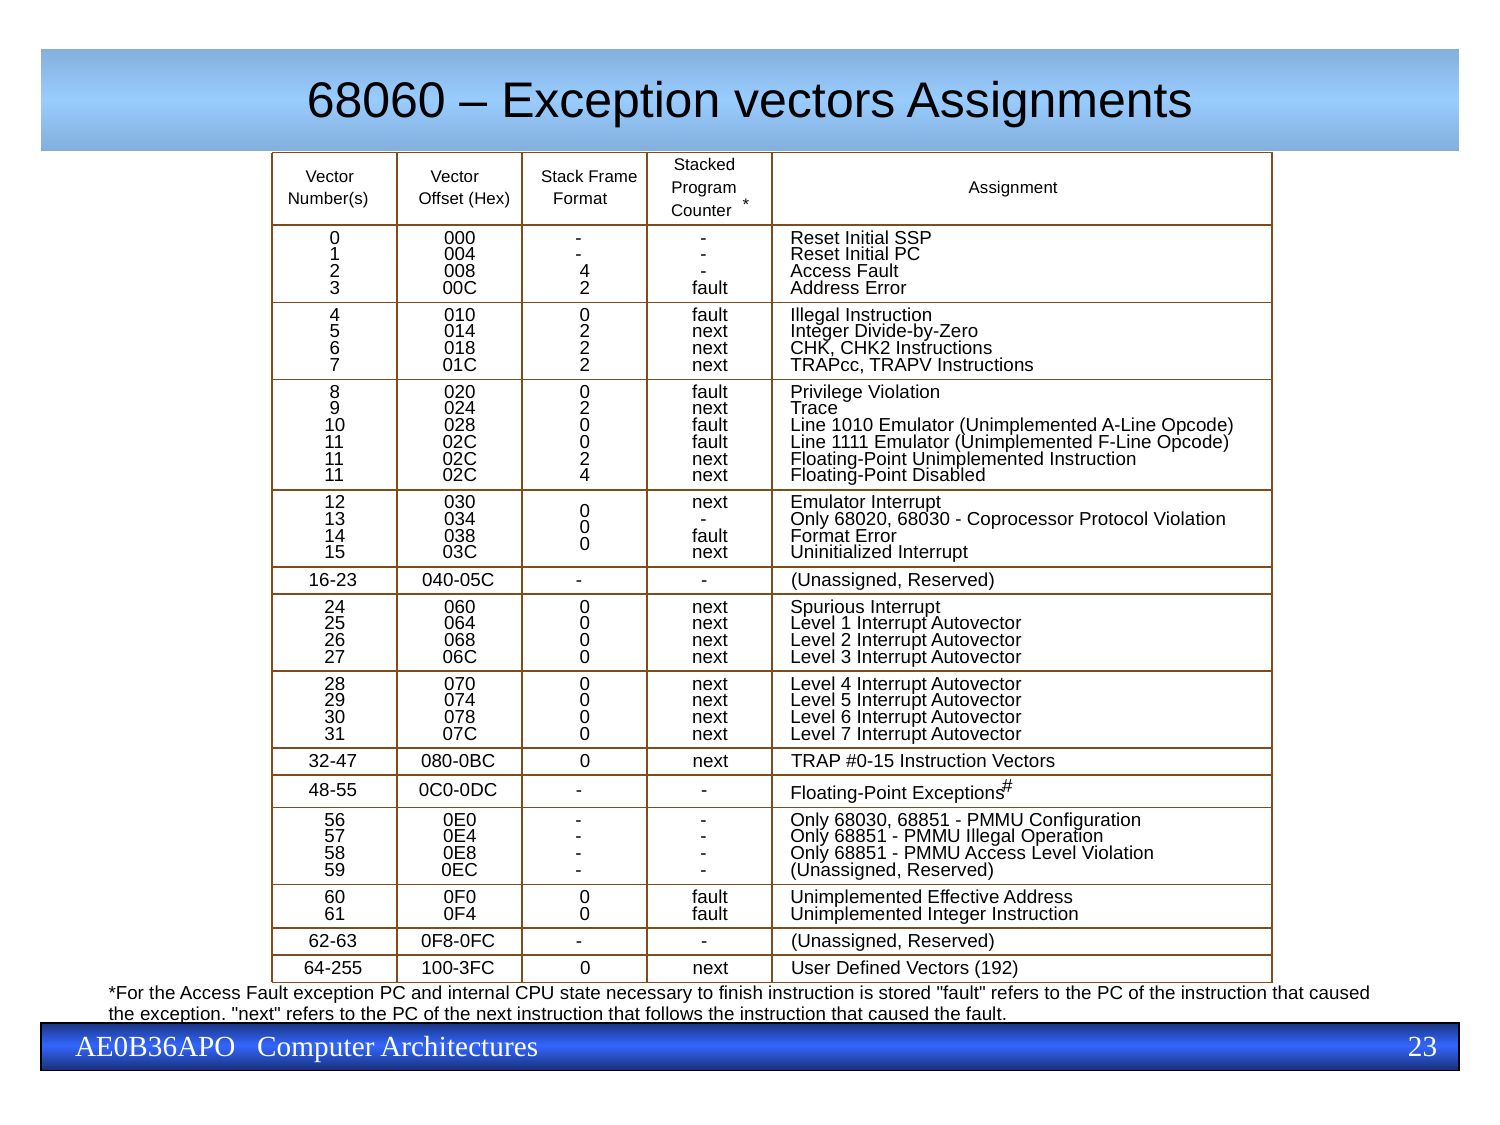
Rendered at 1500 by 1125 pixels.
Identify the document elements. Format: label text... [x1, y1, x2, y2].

title 68060 – Exception vectors Assignments [41, 49, 1459, 151]
text_box *For the Access Fault exception PC and internal CPU state necessary to finish instruction is stored "fault" refers to the PC of the instruction that caused the exception. "next" refers to the PC of the next instruction that follows the instruction that caused the fault. [93, 974, 1407, 1032]
